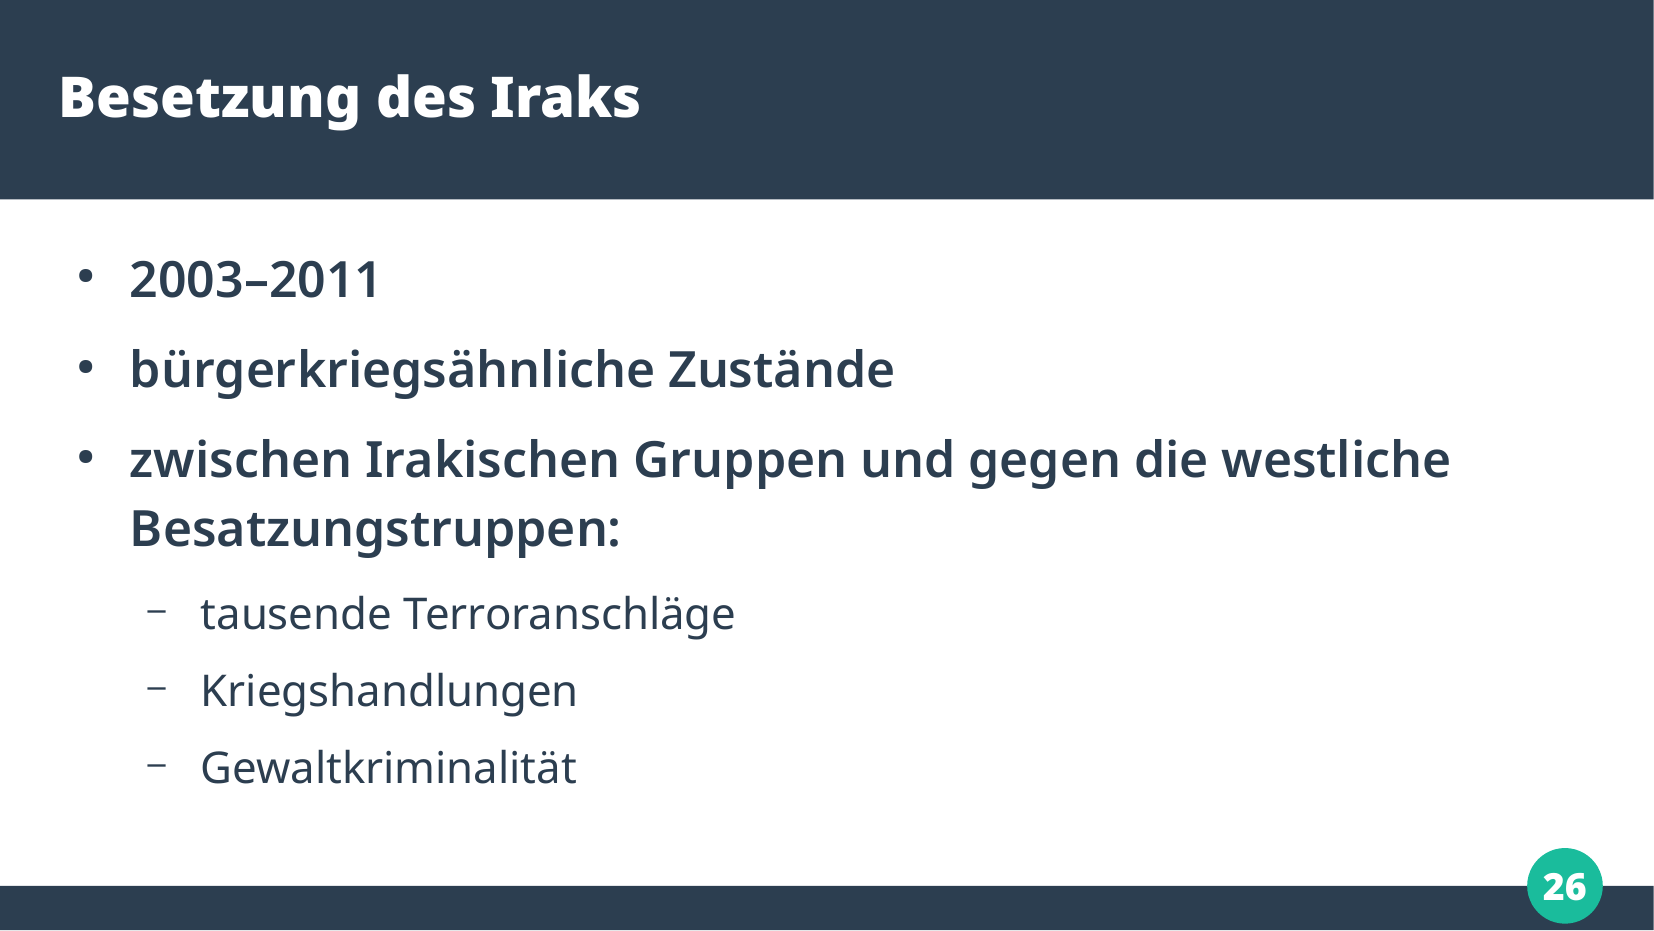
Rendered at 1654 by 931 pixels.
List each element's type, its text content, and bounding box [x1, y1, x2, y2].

list 2003–2011 bürgerkriegsähnliche Zustände zwischen Irakischen Gruppen und gegen die westliche Besatzungstruppen: tausende Terroranschläge Kriegshandlungen Gewaltkriminalität [59, 243, 1595, 864]
title Besetzung des Iraks [59, 37, 1595, 155]
